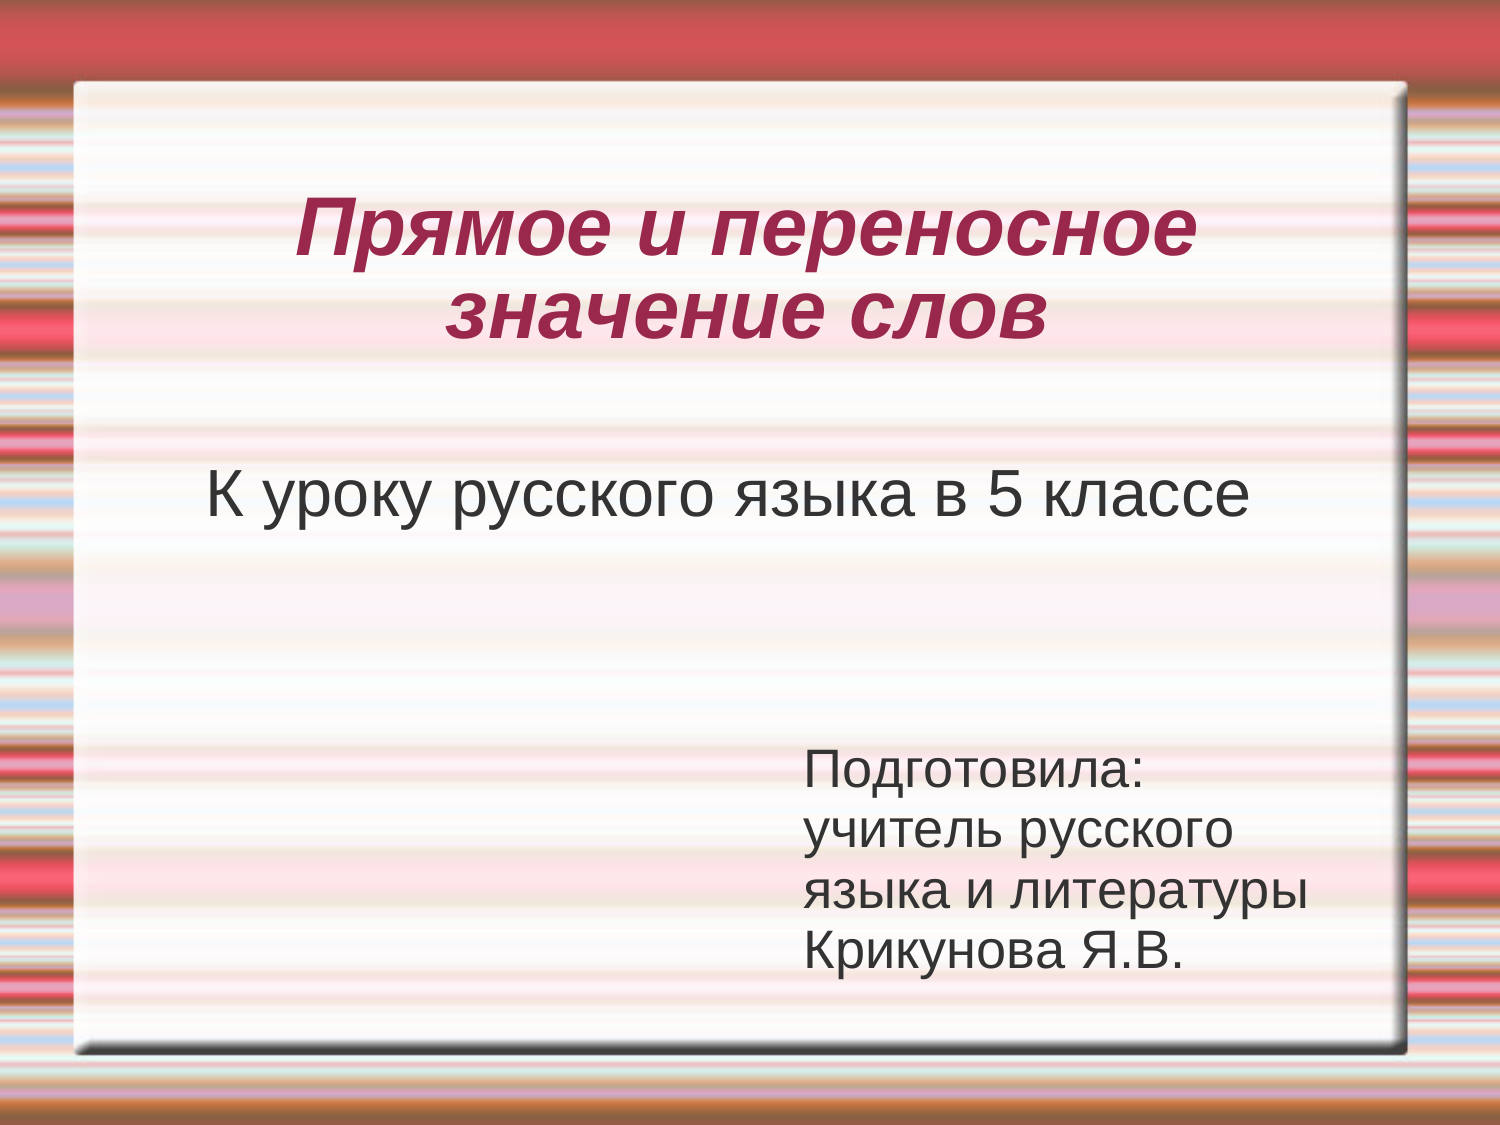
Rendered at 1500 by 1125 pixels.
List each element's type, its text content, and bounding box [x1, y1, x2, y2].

list К уроку русского языка в 5 классе [140, 456, 1318, 623]
title Прямое и переносное значение слов [106, 180, 1388, 384]
list Подготовила: учитель русского языка и литературы Крикунова Я.В. [720, 738, 1359, 1017]
picture [0, 0, 1500, 1125]
